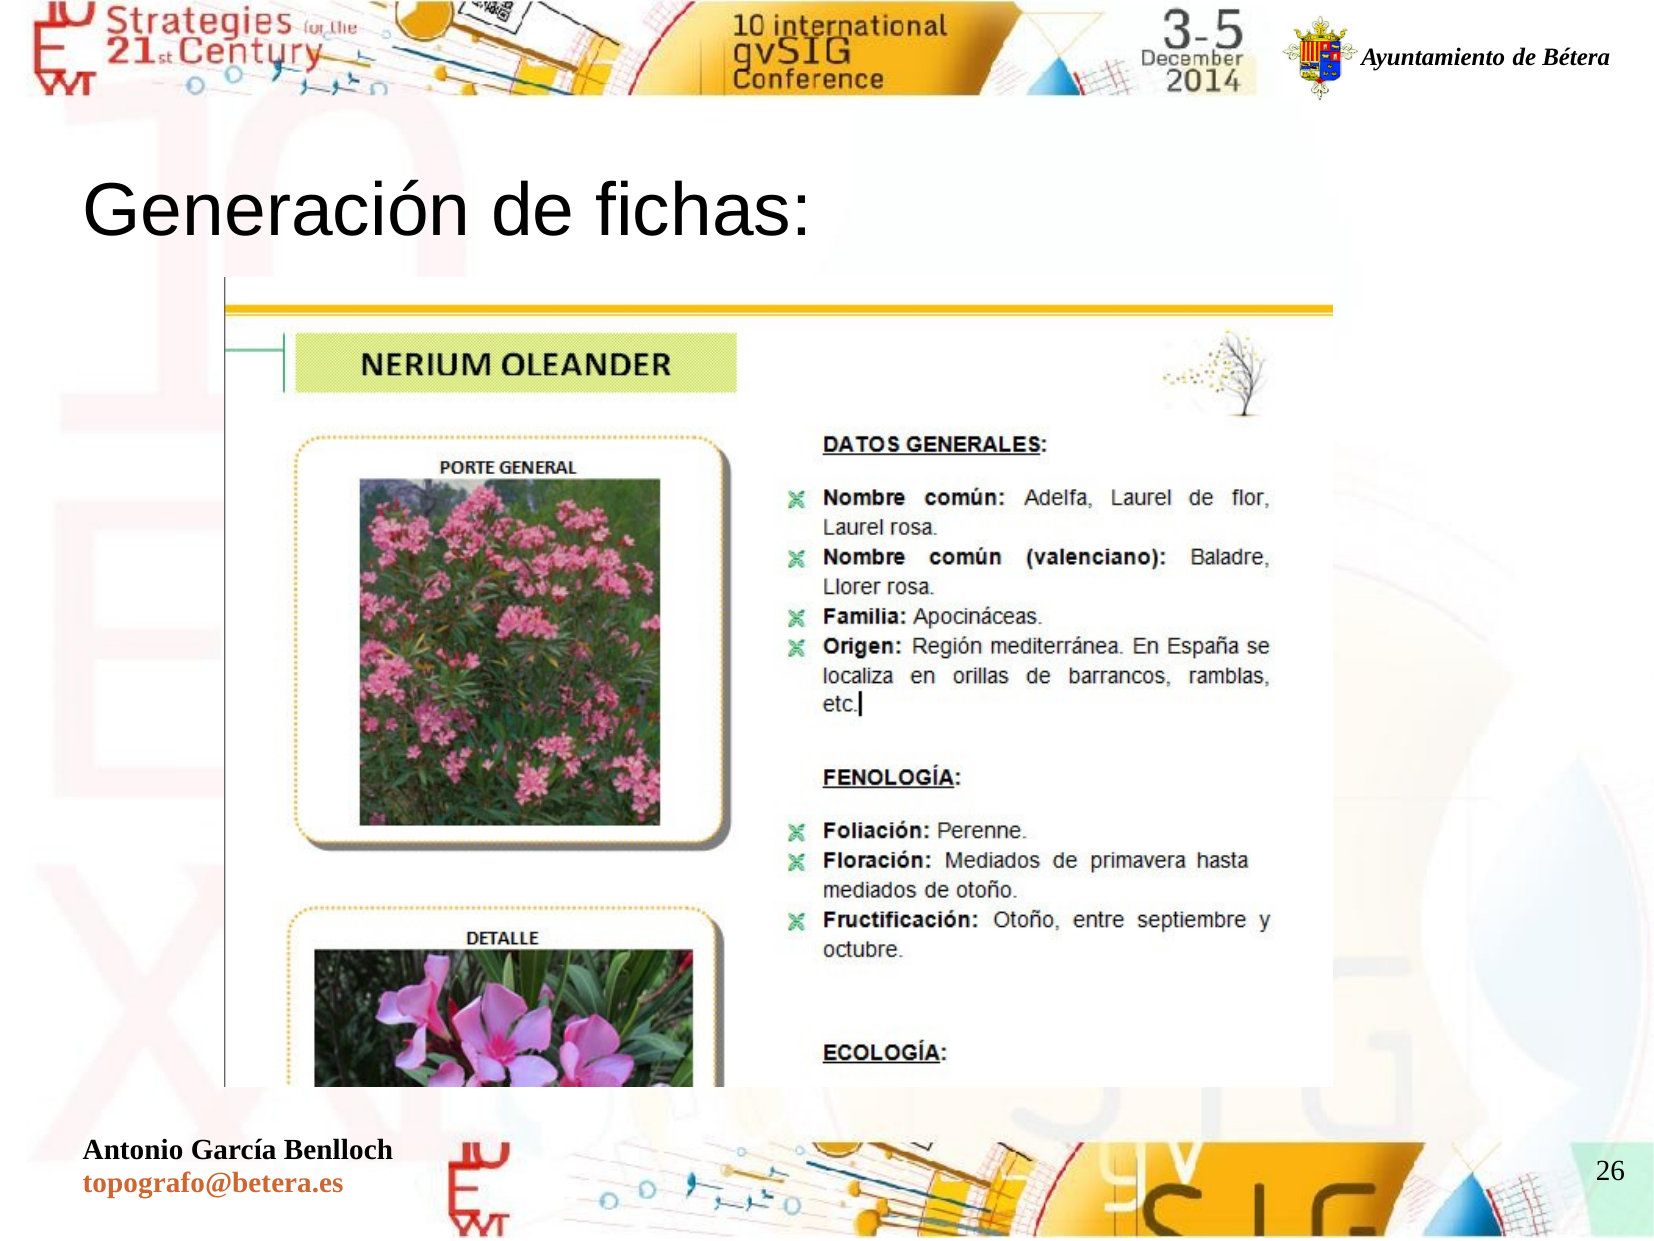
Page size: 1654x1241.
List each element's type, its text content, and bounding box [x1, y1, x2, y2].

title Captura de datos: [220, 148, 1433, 272]
list Los datos provienen de diversas fuentes: Papel Croquis de campo [228, 156, 1425, 264]
picture [2, 0, 1654, 1238]
